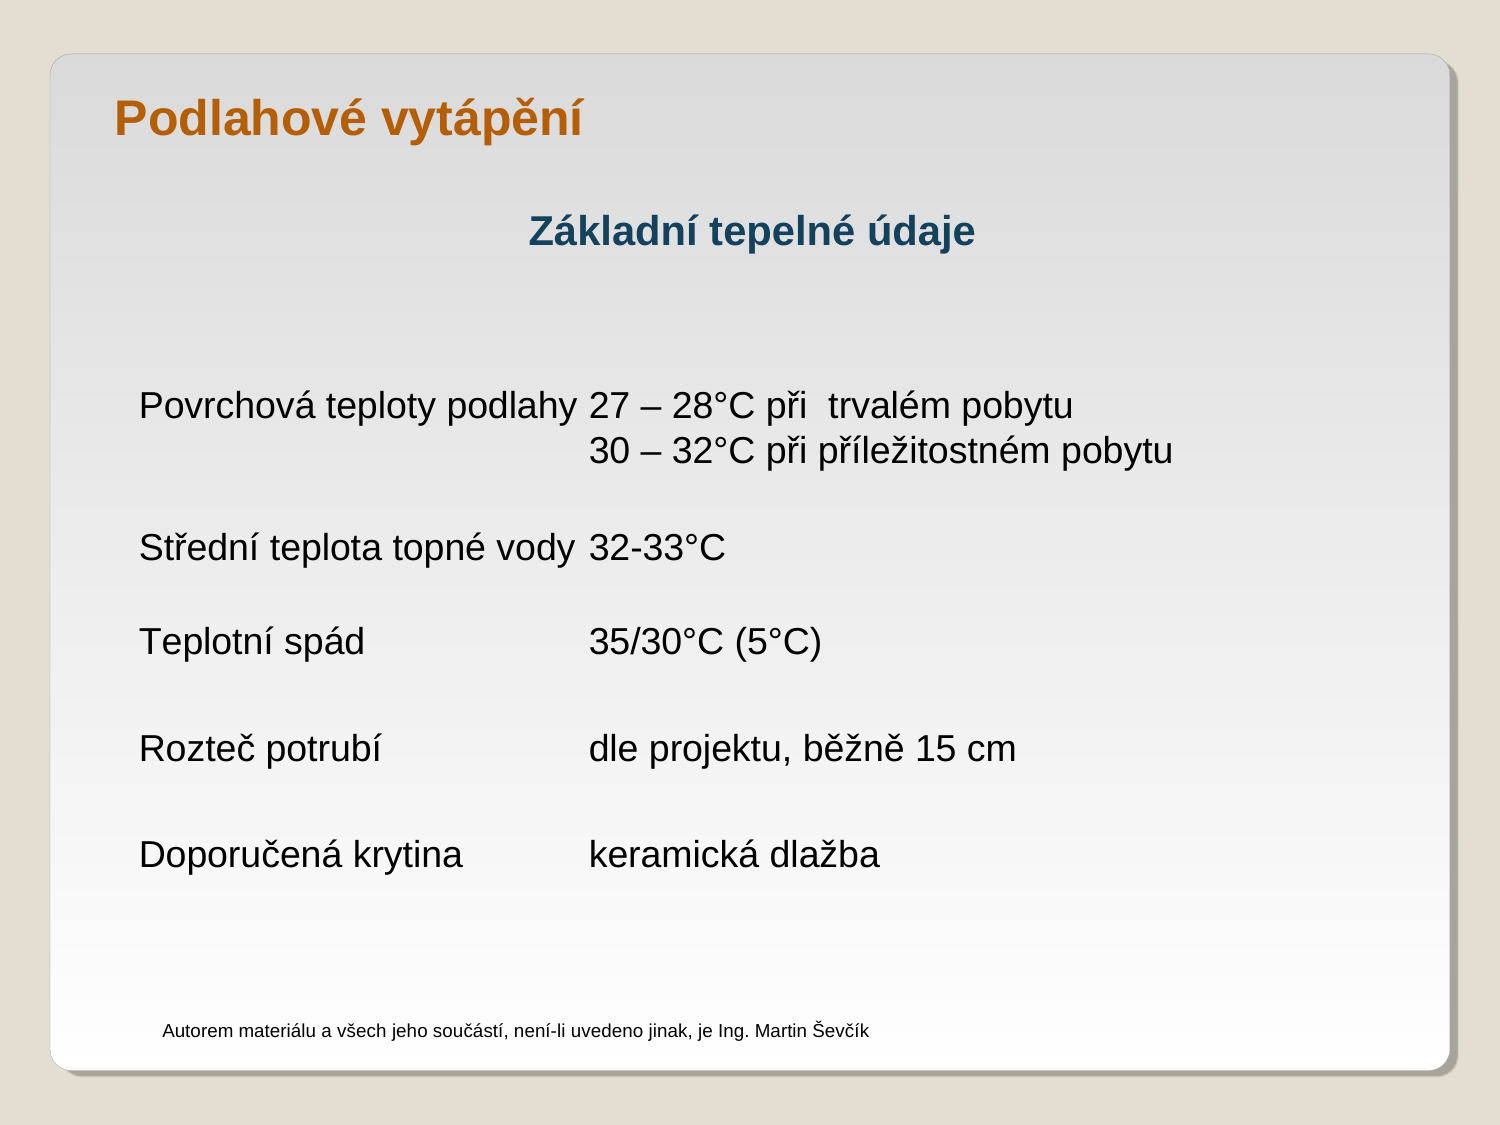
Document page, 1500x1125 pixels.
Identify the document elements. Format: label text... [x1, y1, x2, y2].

text_box Základní tepelné údaje [513, 196, 998, 262]
text_box Teplotní spád 35/30°C (5°C) [123, 609, 1365, 671]
text_box Povrchová teploty podlahy 27 – 28°C při trvalém pobytu 30 – 32°C při příležitostném pobytu [123, 373, 1365, 479]
text_box Rozteč potrubí dle projektu, běžně 15 cm [123, 716, 1365, 777]
text_box Autorem materiálu a všech jeho součástí, není-li uvedeno jinak, je Ing. Martin Ševčík [147, 1011, 1365, 1050]
text_box Střední teplota topné vody 32-33°C [123, 515, 1365, 576]
text_box Podlahové vytápění [100, 78, 904, 154]
text_box Doporučená krytina keramická dlažba [123, 822, 1365, 883]
